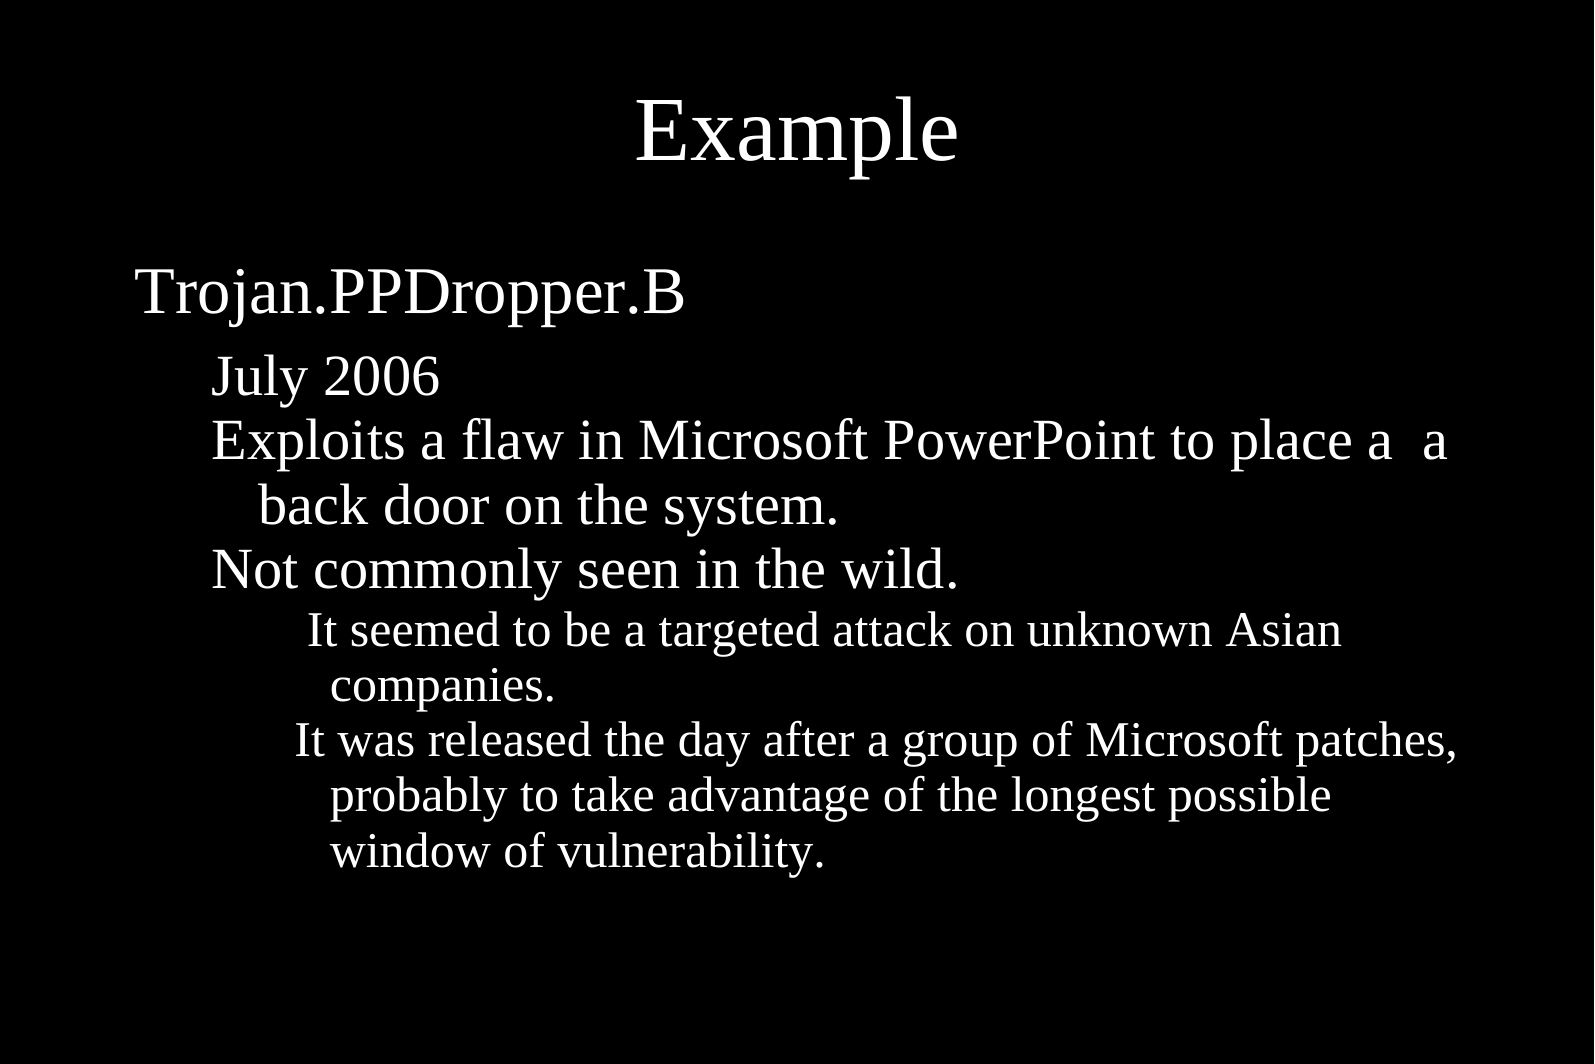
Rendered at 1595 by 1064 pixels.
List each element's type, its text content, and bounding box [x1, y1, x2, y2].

title Example [117, 40, 1479, 219]
list Trojan.PPDropper.B July 2006 Exploits a flaw in Microsoft PowerPoint to place a a back door on the system. Not commonly seen in the wild. It seemed to be a targeted attack on unknown Asian companies. It was released the day after a group of Microsoft patches, probably to take advantage of the longest possible window of vulnerability. [117, 254, 1479, 935]
